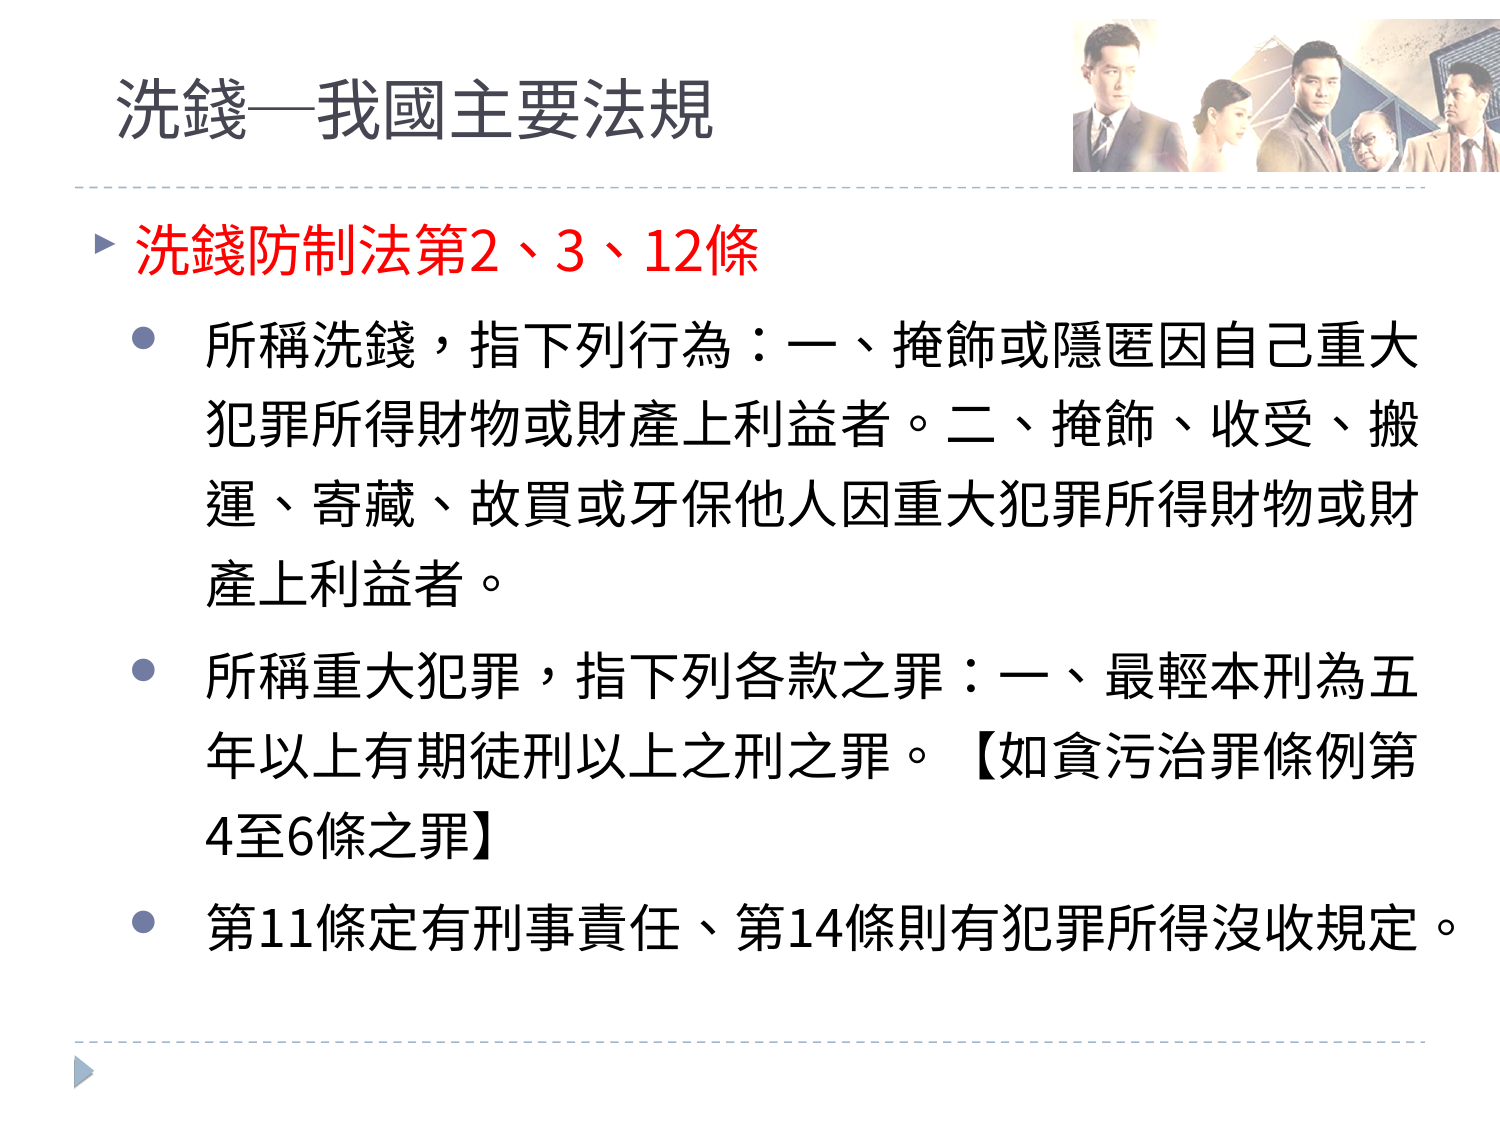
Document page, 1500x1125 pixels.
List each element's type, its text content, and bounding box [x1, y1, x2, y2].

picture [1073, 19, 1500, 172]
list 洗錢防制法第2、3、12條 所稱洗錢，指下列行為：一、掩飾或隱匿因自己重大犯罪所得財物或財產上利益者。二、掩飾、收受、搬運、寄藏、故買或牙保他人因重大犯罪所得財物或財產上利益者。 所稱重大犯罪，指下列各款之罪：一、最輕本刑為五年以上有期徒刑以上之刑之罪。【如貪污治罪條例第4至6條之罪】 第11條定有刑事責任、第14條則有犯罪所得沒收規定。 [76, 208, 1436, 1044]
title 洗錢─我國主要法規 [99, 35, 1073, 156]
